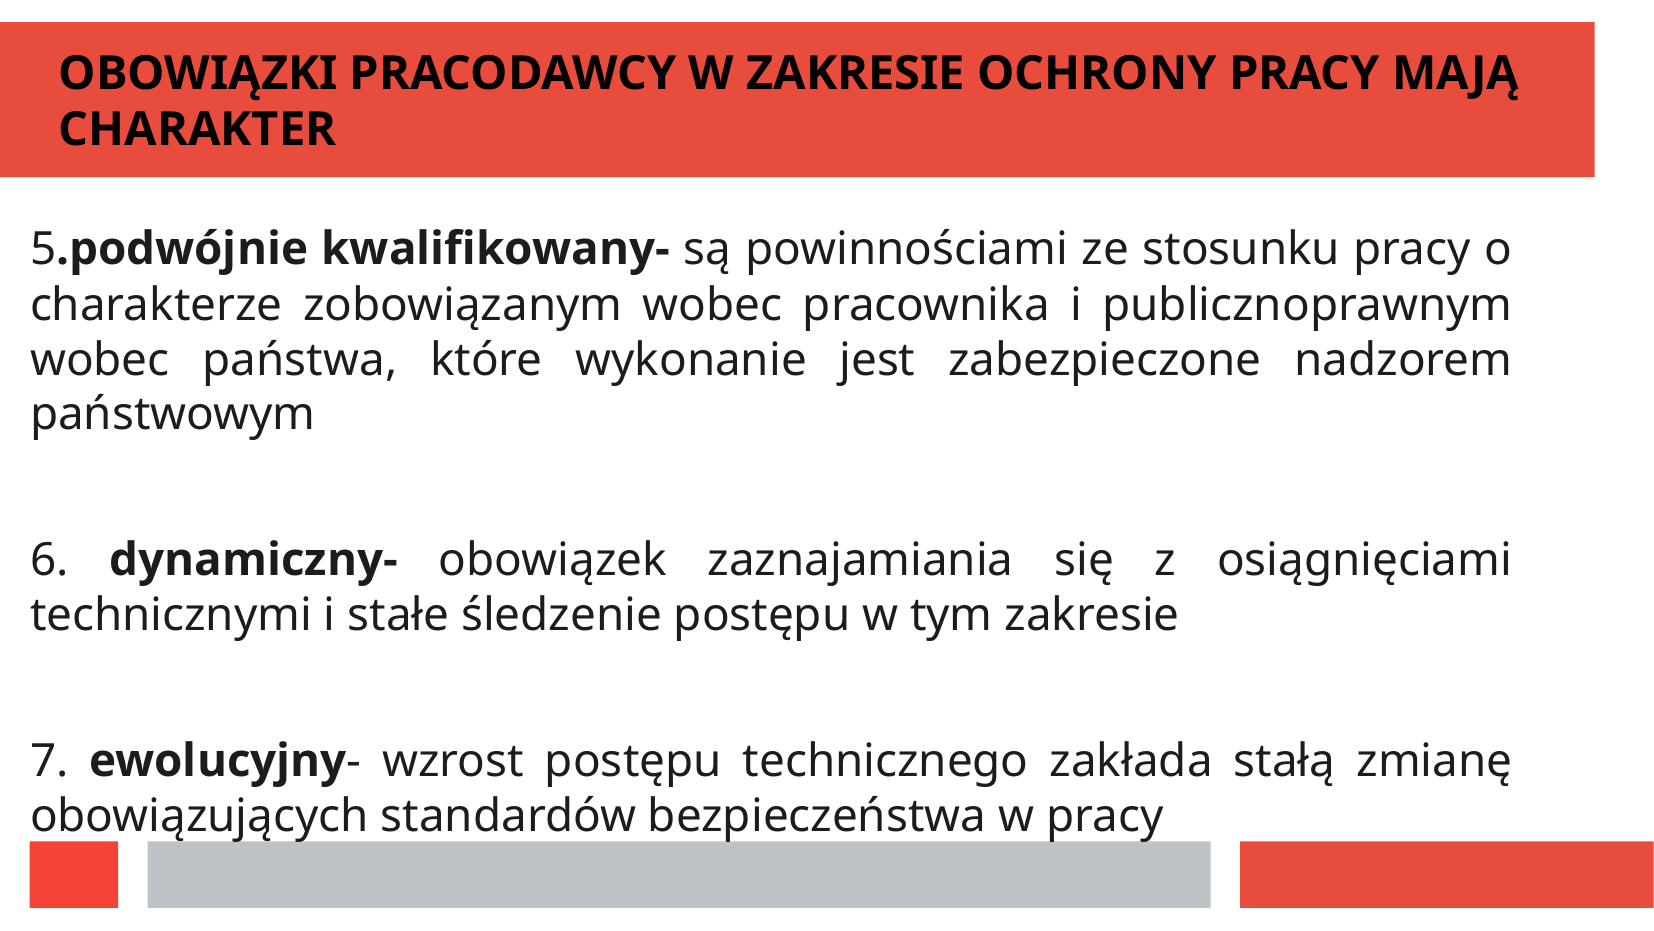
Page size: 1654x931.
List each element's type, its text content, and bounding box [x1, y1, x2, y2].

subtitle 5.podwójnie kwalifikowany- są powinnościami ze stosunku pracy o charakterze zobowiązanym wobec pracownika i publicznoprawnym wobec państwa, które wykonanie jest zabezpieczone nadzorem państwowym 6. dynamiczny- obowiązek zaznajamiania się z osiągnięciami technicznymi i stałe śledzenie postępu w tym zakresie 7. ewolucyjny- wzrost postępu technicznego zakłada stałą zmianę obowiązujących standardów bezpieczeństwa w pracy [30, 219, 1536, 796]
title OBOWIĄZKI PRACODAWCY W ZAKRESIE OCHRONY PRACY MAJĄ CHARAKTER [59, 41, 1595, 156]
